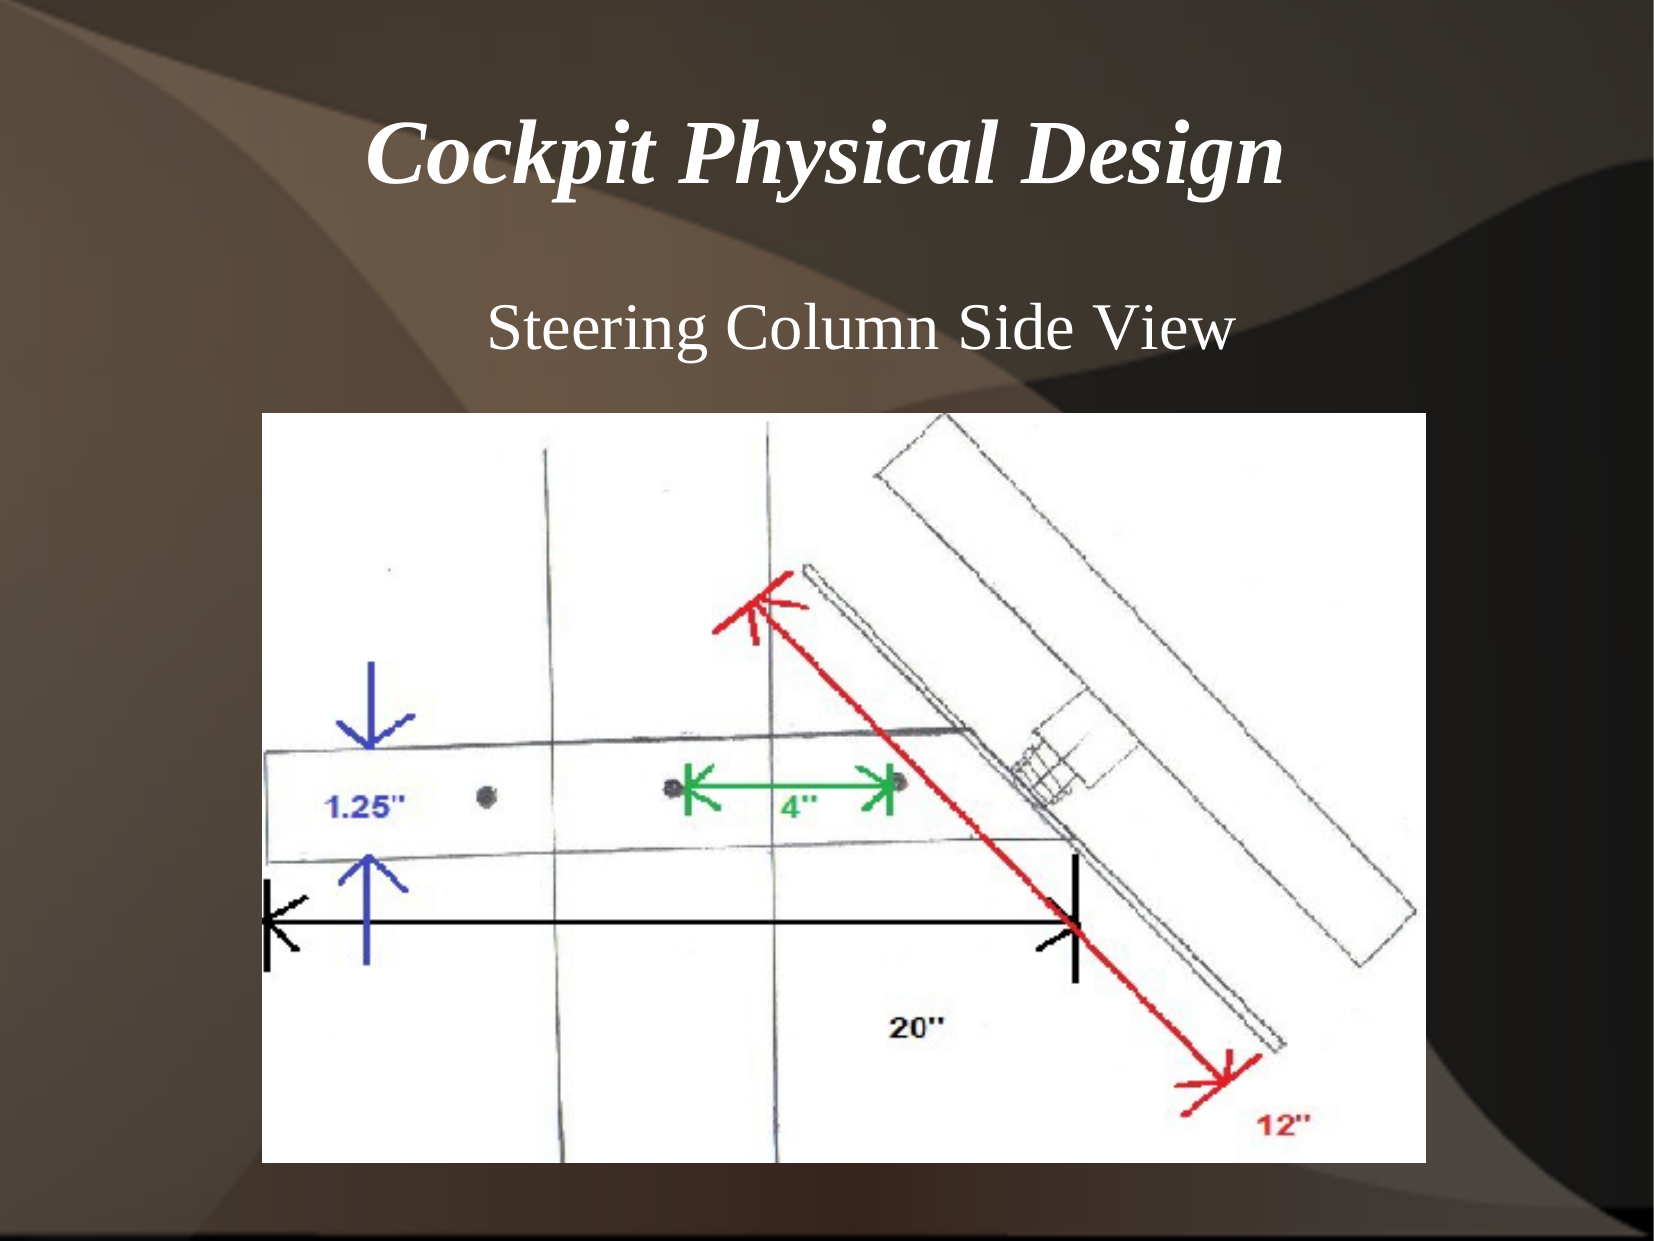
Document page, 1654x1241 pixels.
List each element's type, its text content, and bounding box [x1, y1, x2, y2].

title Cockpit Physical Design [82, 49, 1571, 257]
list Steering Column Side View [82, 290, 1571, 1109]
picture [0, 0, 1654, 1241]
